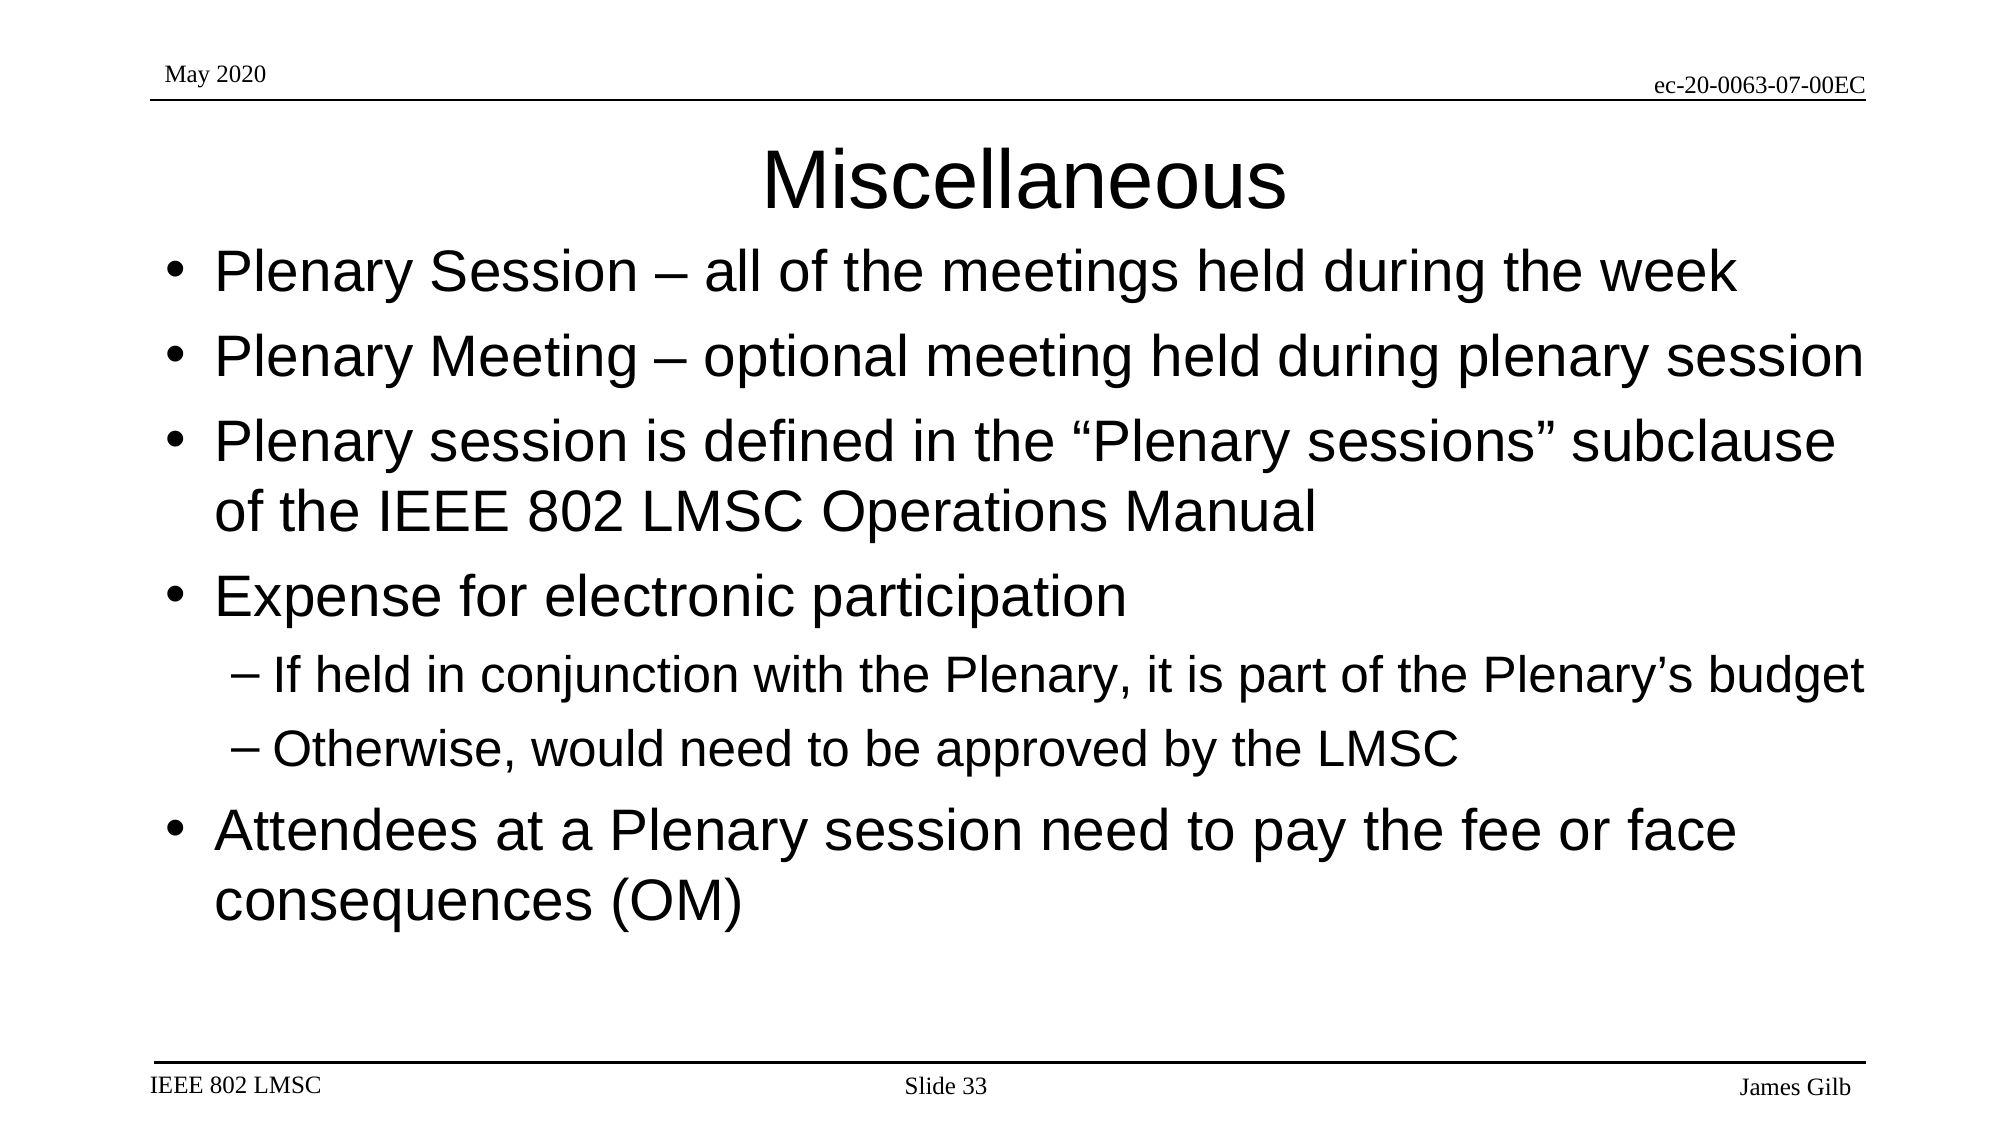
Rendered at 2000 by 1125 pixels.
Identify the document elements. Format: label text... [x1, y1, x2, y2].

title Miscellaneous [149, 112, 1900, 224]
list Plenary Session – all of the meetings held during the week Plenary Meeting – optional meeting held during plenary session Plenary session is defined in the “Plenary sessions” subclause of the IEEE 802 LMSC Operations Manual Expense for electronic participation If held in conjunction with the Plenary, it is part of the Plenary’s budget Otherwise, would need to be approved by the LMSC Attendees at a Plenary session need to pay the fee or face consequences (OM) [149, 224, 1900, 1036]
